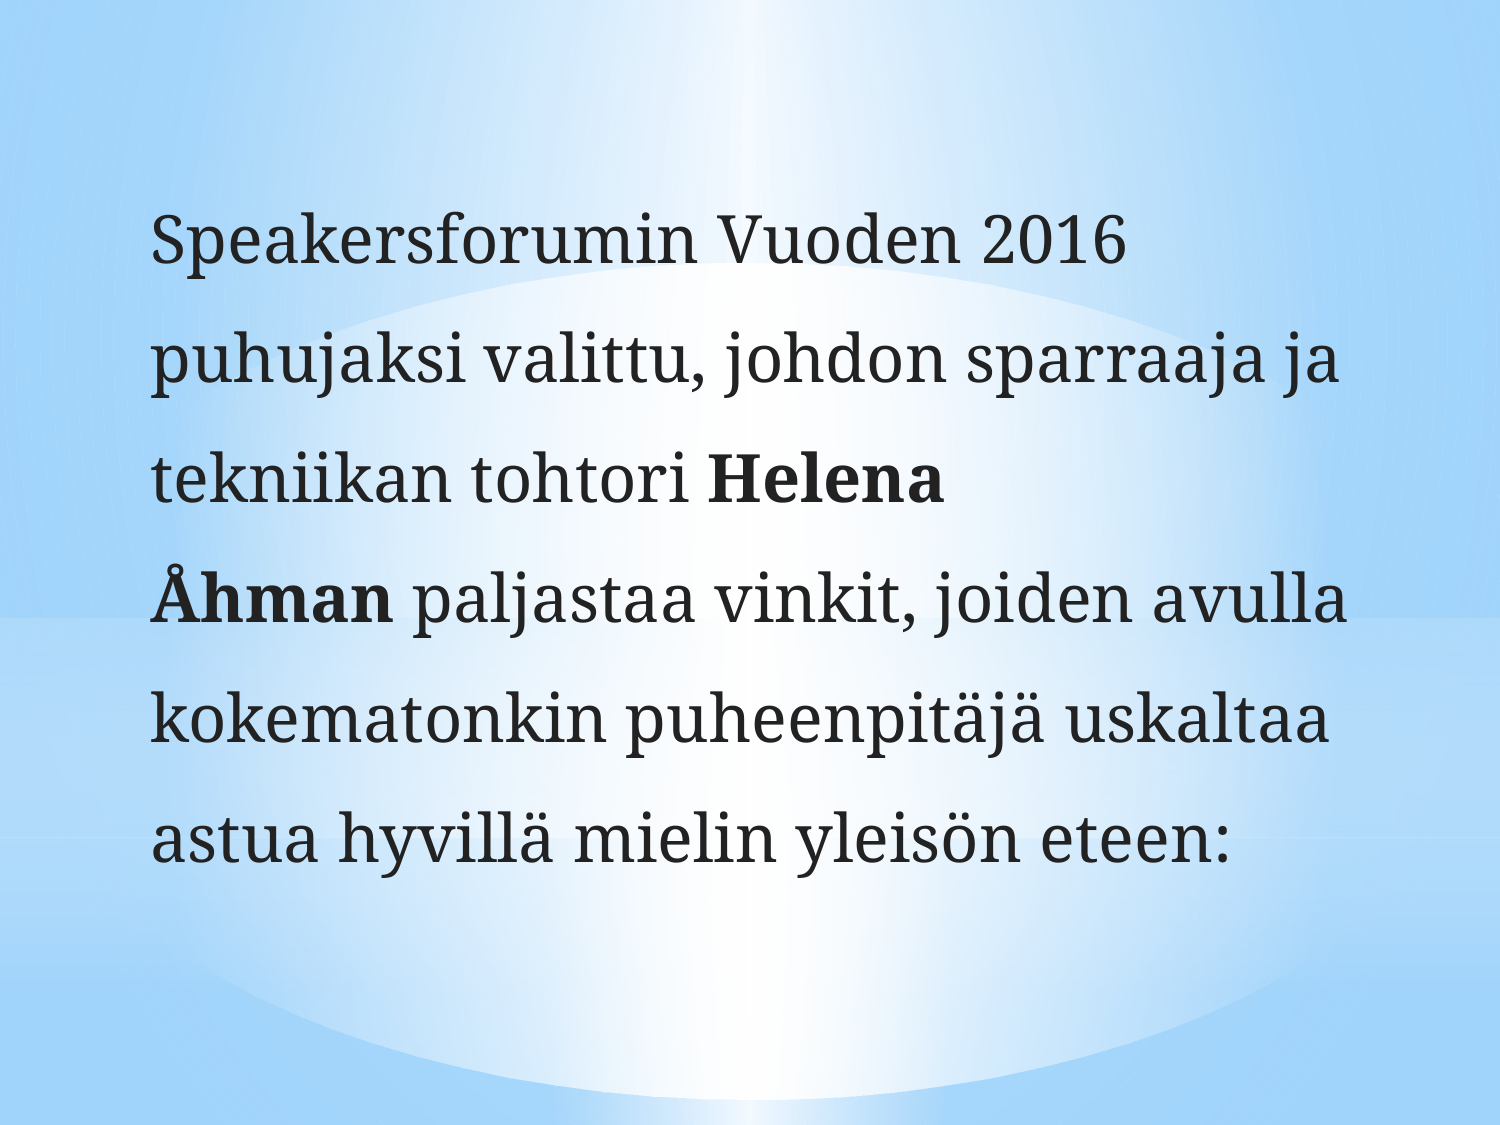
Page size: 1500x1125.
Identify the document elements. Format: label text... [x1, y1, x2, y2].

text_box Speakersforumin Vuoden 2016 puhujaksi valittu, johdon sparraaja ja tekniikan tohtori Helena Åhman paljastaa vinkit, joiden avulla kokematonkin puheenpitäjä uskaltaa astua hyvillä mielin yleisön eteen: [135, 148, 1435, 884]
